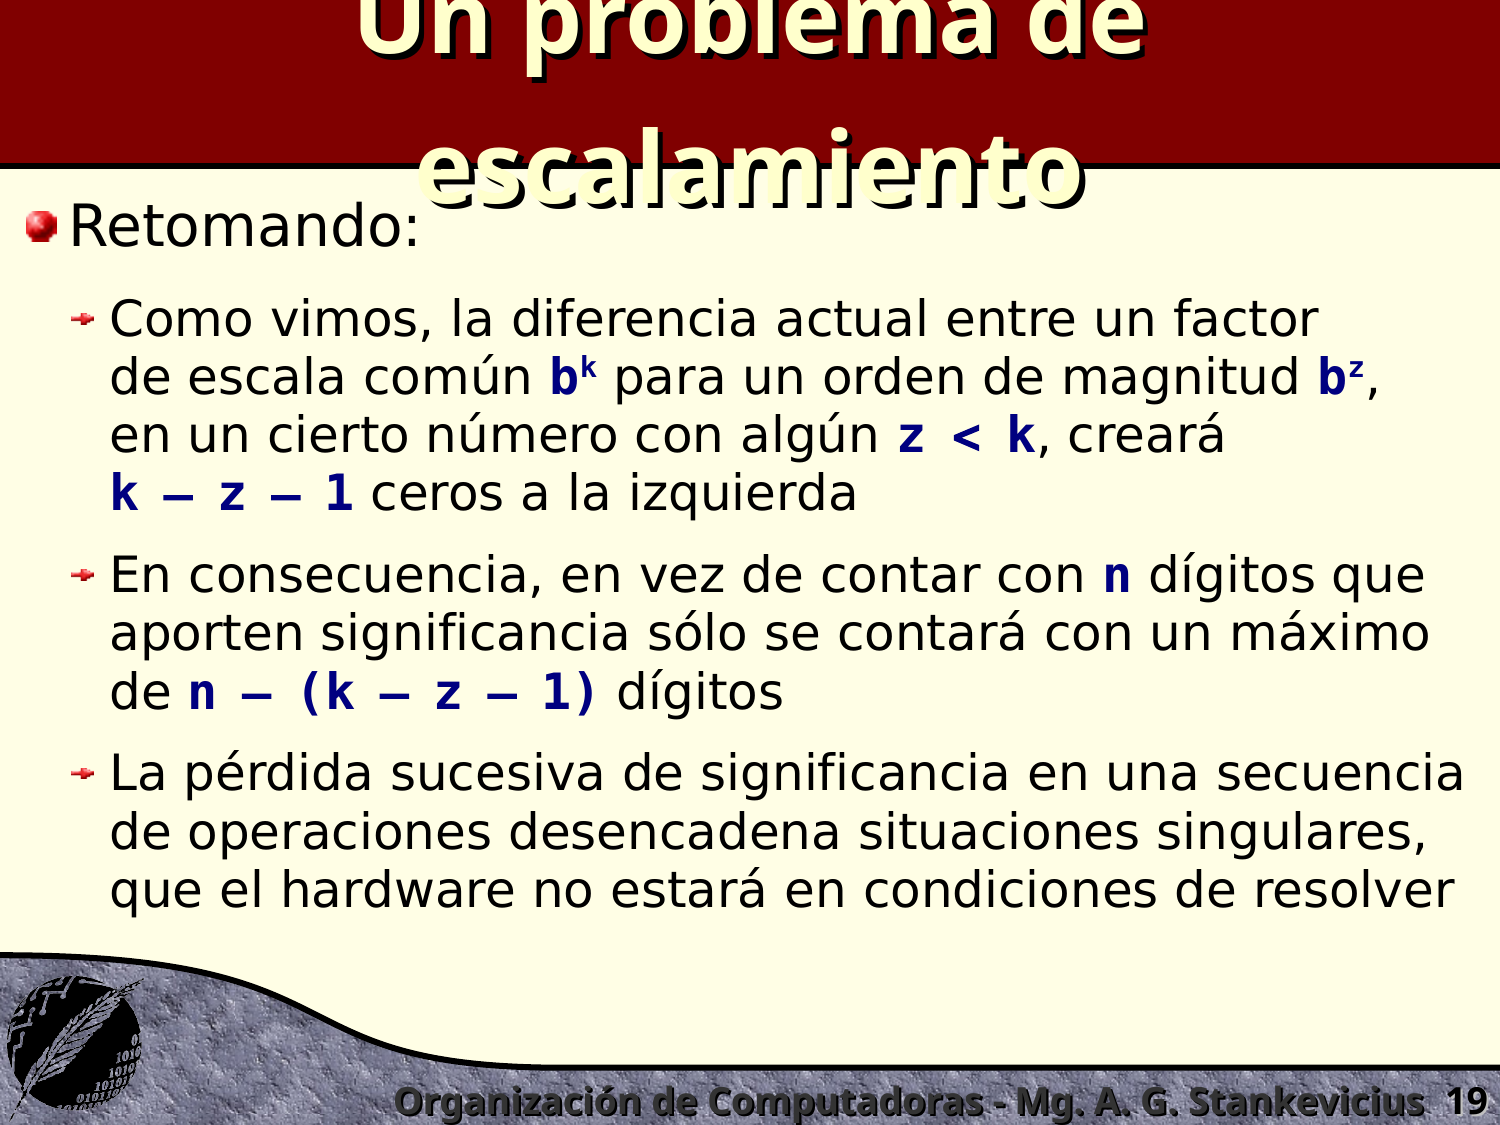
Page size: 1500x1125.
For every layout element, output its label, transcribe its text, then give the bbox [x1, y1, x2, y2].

title Un problema de escalamiento [15, 5, 1485, 160]
list Retomando: Como vimos, la diferencia actual entre un factor de escala común bk para un orden de magnitud bz, en un cierto número con algún z < k, creará k – z – 1 ceros a la izquierda En consecuencia, en vez de contar con n dígitos que aporten significancia sólo se contará con un máximo de n – (k – z – 1) dígitos La pérdida sucesiva de significancia en una secuencia de operaciones desencadena situaciones singulares, que el hardware no estará en condiciones de resolver [11, 192, 1486, 935]
picture [802, 1100, 806, 1110]
picture [1058, 1100, 1065, 1110]
picture [448, 1100, 455, 1110]
picture [0, 959, 1500, 1125]
